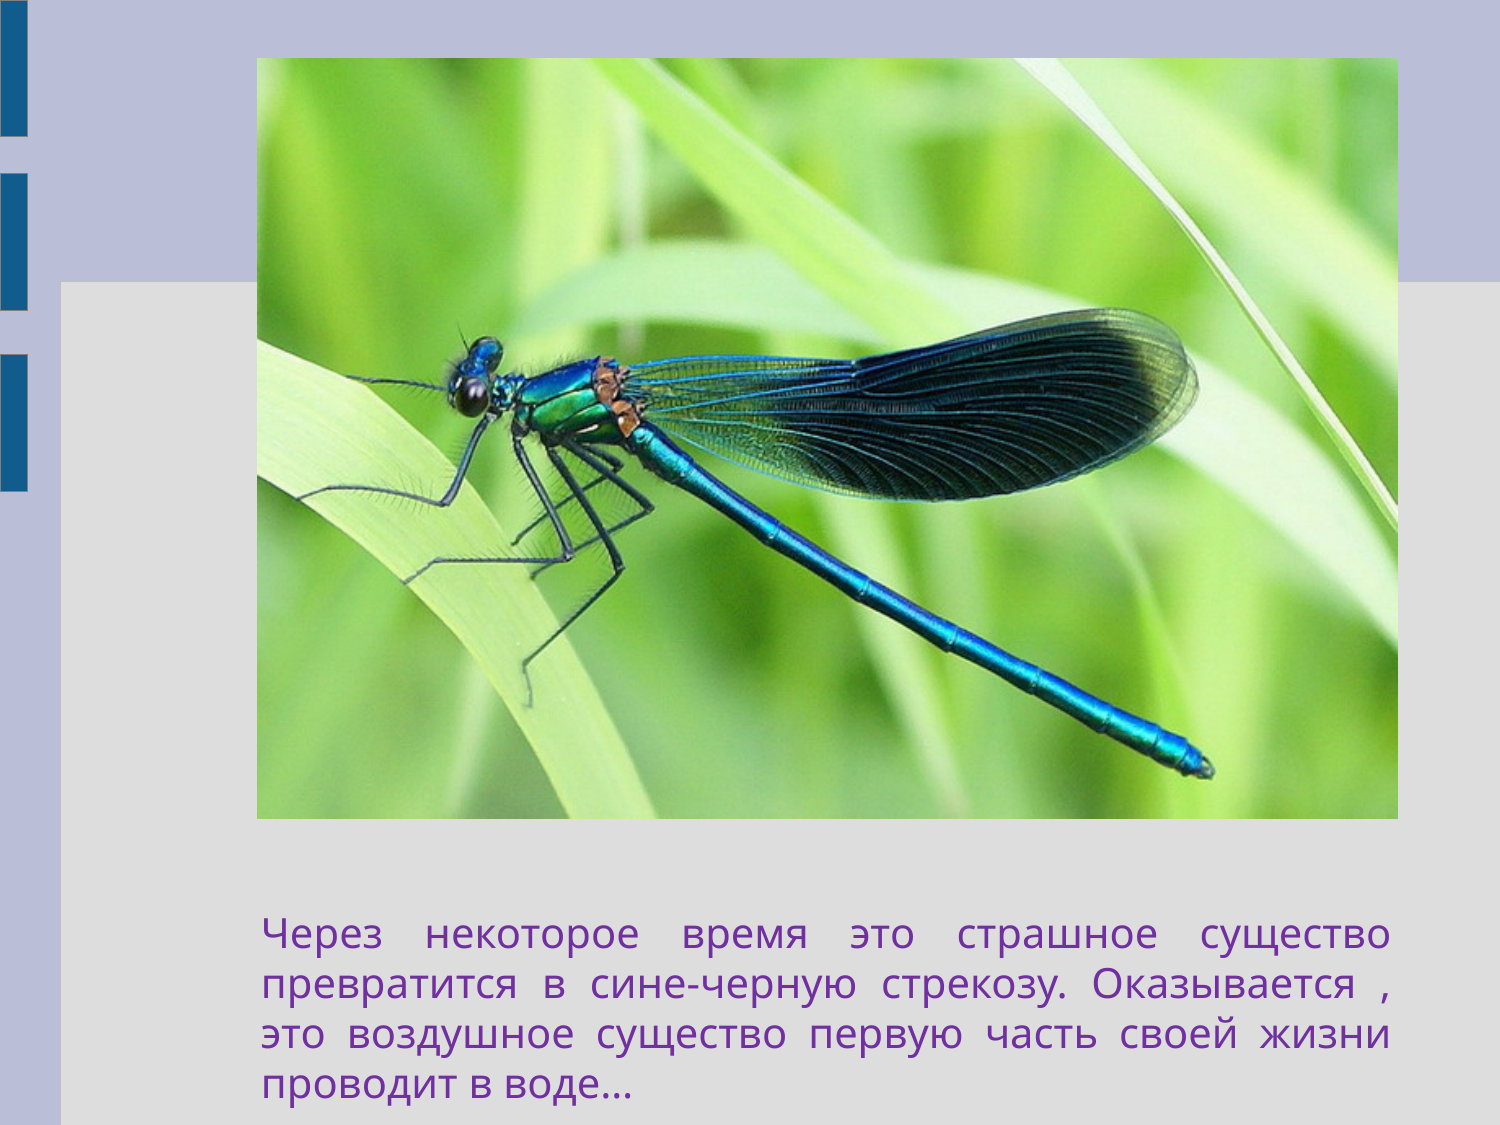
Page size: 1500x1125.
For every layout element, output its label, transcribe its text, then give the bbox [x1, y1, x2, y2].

text_box Через некоторое время это страшное существо превратится в сине-черную стрекозу. Оказывается , это воздушное существо первую часть своей жизни проводит в воде… [246, 899, 1407, 1115]
picture [257, 58, 1398, 819]
